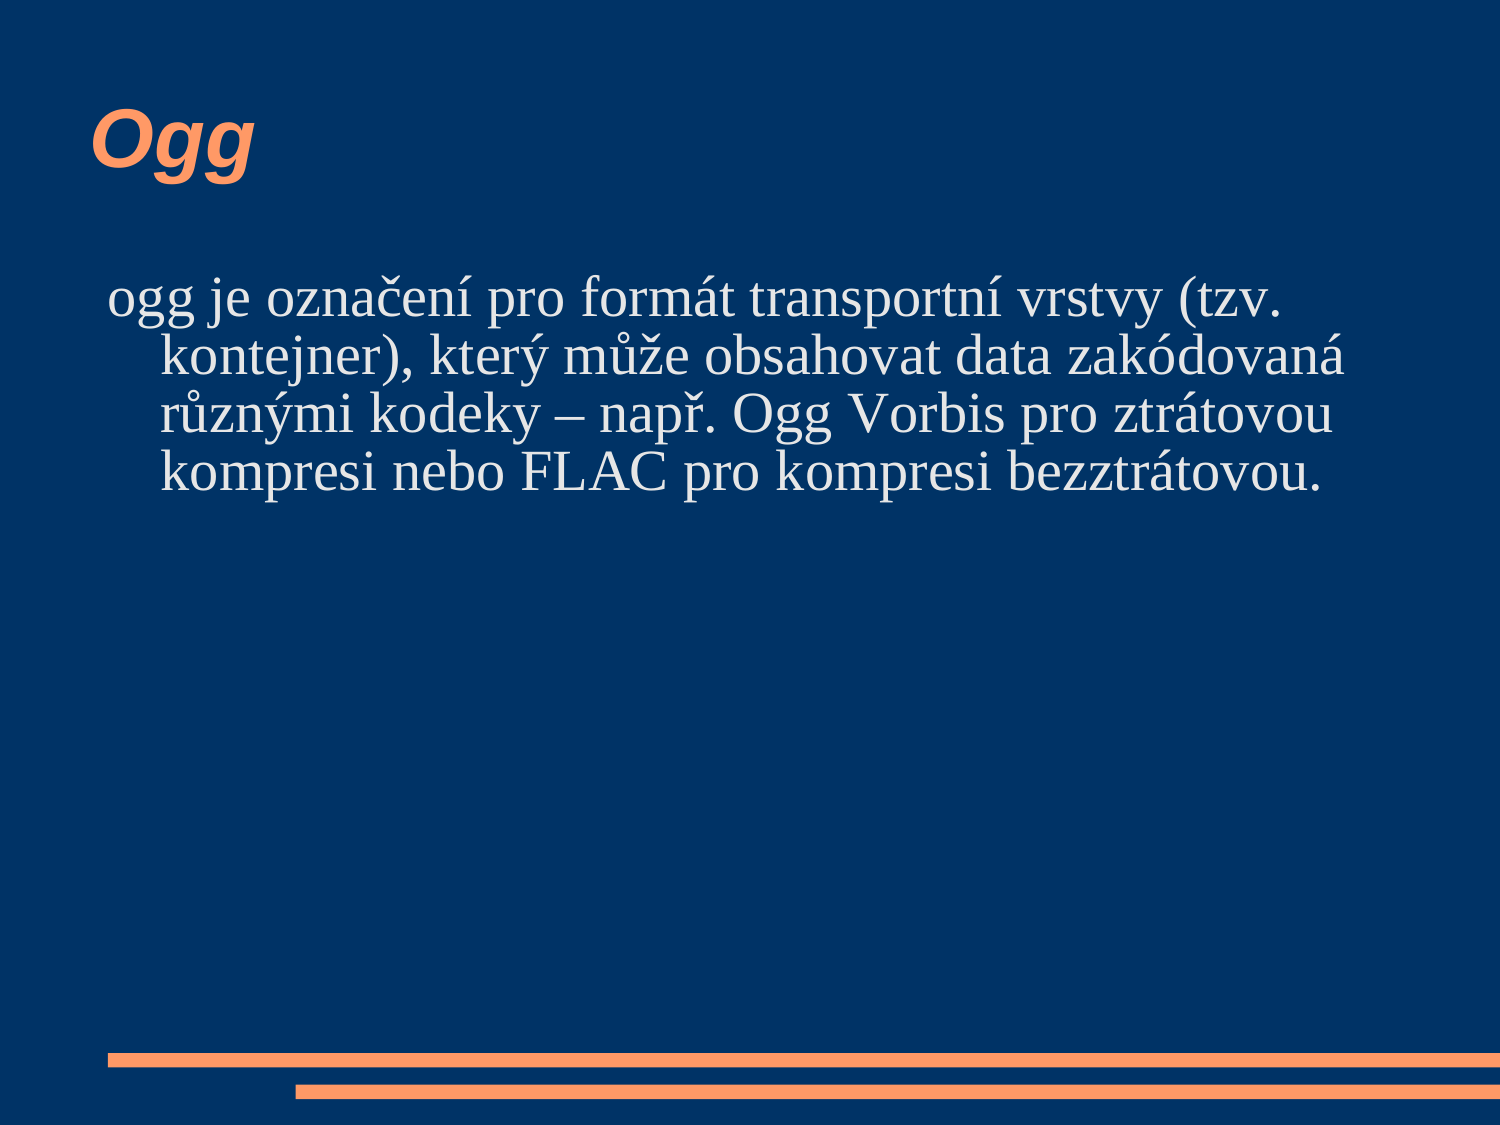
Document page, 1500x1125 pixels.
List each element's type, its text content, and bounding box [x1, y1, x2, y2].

title Ogg [75, 45, 1426, 233]
list ogg je označení pro formát transportní vrstvy (tzv. kontejner), který může obsahovat data zakódovaná různými kodeky – např. Ogg Vorbis pro ztrátovou kompresi nebo FLAC pro kompresi bezztrátovou. [75, 262, 1426, 945]
